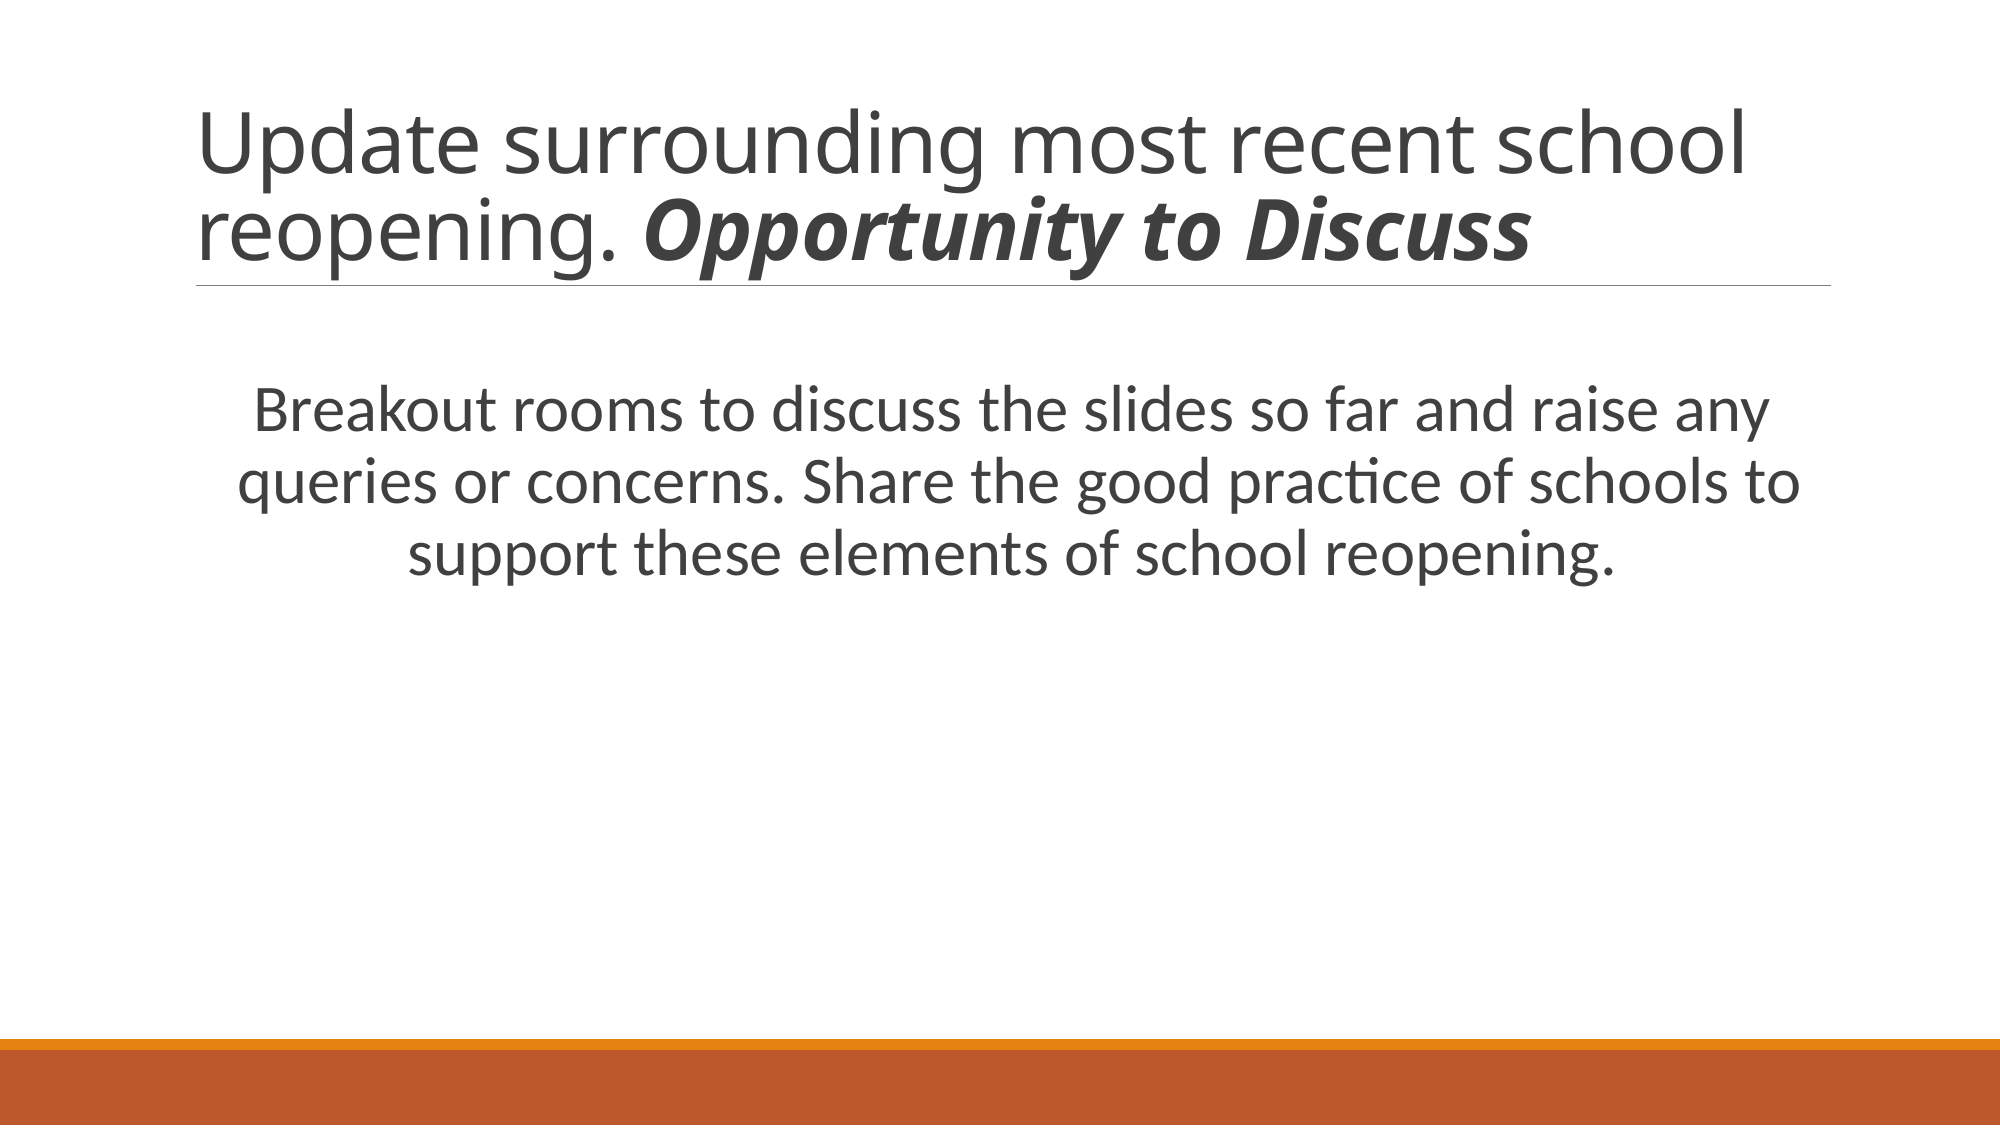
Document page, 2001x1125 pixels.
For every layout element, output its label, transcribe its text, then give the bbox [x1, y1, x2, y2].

list Breakout rooms to discuss the slides so far and raise any queries or concerns. Share the good practice of schools to support these elements of school reopening. [180, 366, 1831, 963]
title Update surrounding most recent school reopening. Opportunity to Discuss [180, 47, 1831, 286]
